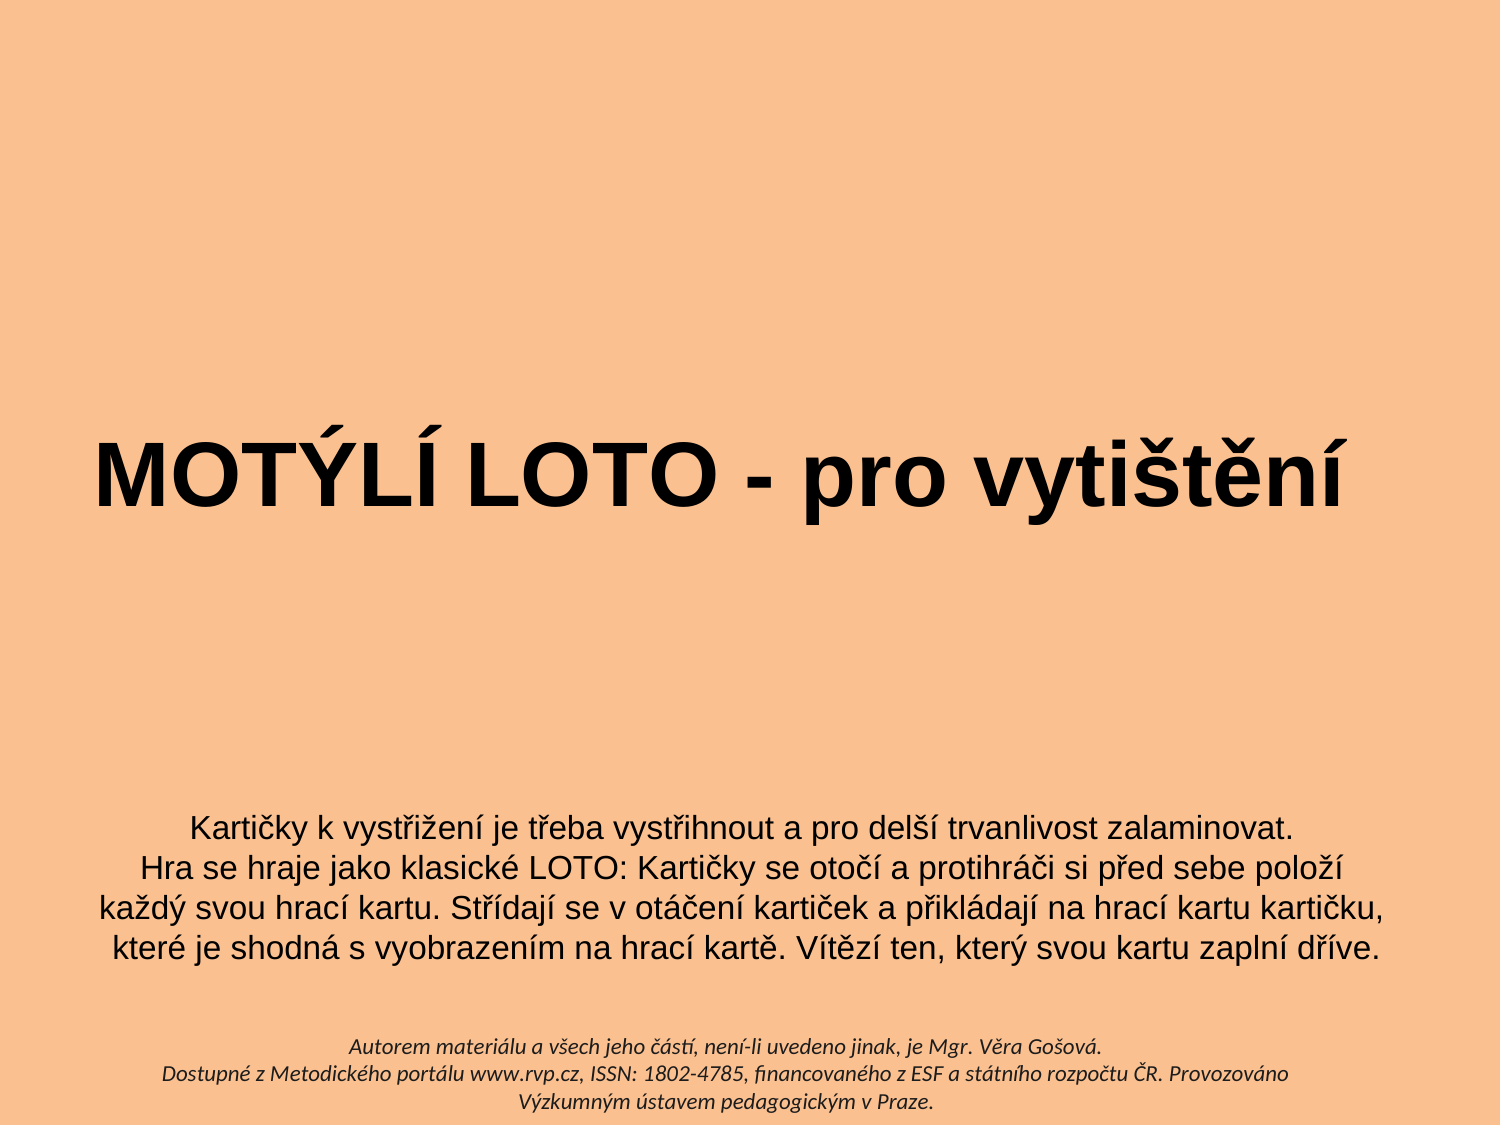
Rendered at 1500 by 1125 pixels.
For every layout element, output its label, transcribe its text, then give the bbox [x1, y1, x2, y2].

text_box Kartičky k vystřižení je třeba vystřihnout a pro delší trvanlivost zalaminovat. Hra se hraje jako klasické LOTO: Kartičky se otočí a protihráči si před sebe položí každý svou hrací kartu. Střídají se v otáčení kartiček a přikládají na hrací kartu kartičku, které je shodná s vyobrazením na hrací kartě. Vítězí ten, který svou kartu zaplní dříve. [84, 798, 1411, 974]
title MOTÝLÍ LOTO - pro vytištění [53, 349, 1388, 591]
text_box Autorem materiálu a všech jeho částí, není-li uvedeno jinak, je Mgr. Věra Gošová. Dostupné z Metodického portálu www.rvp.cz, ISSN: 1802-4785, financovaného z ESF a státního rozpočtu ČR. Provozováno Výzkumným ústavem pedagogickým v Praze. [105, 1042, 1348, 1103]
